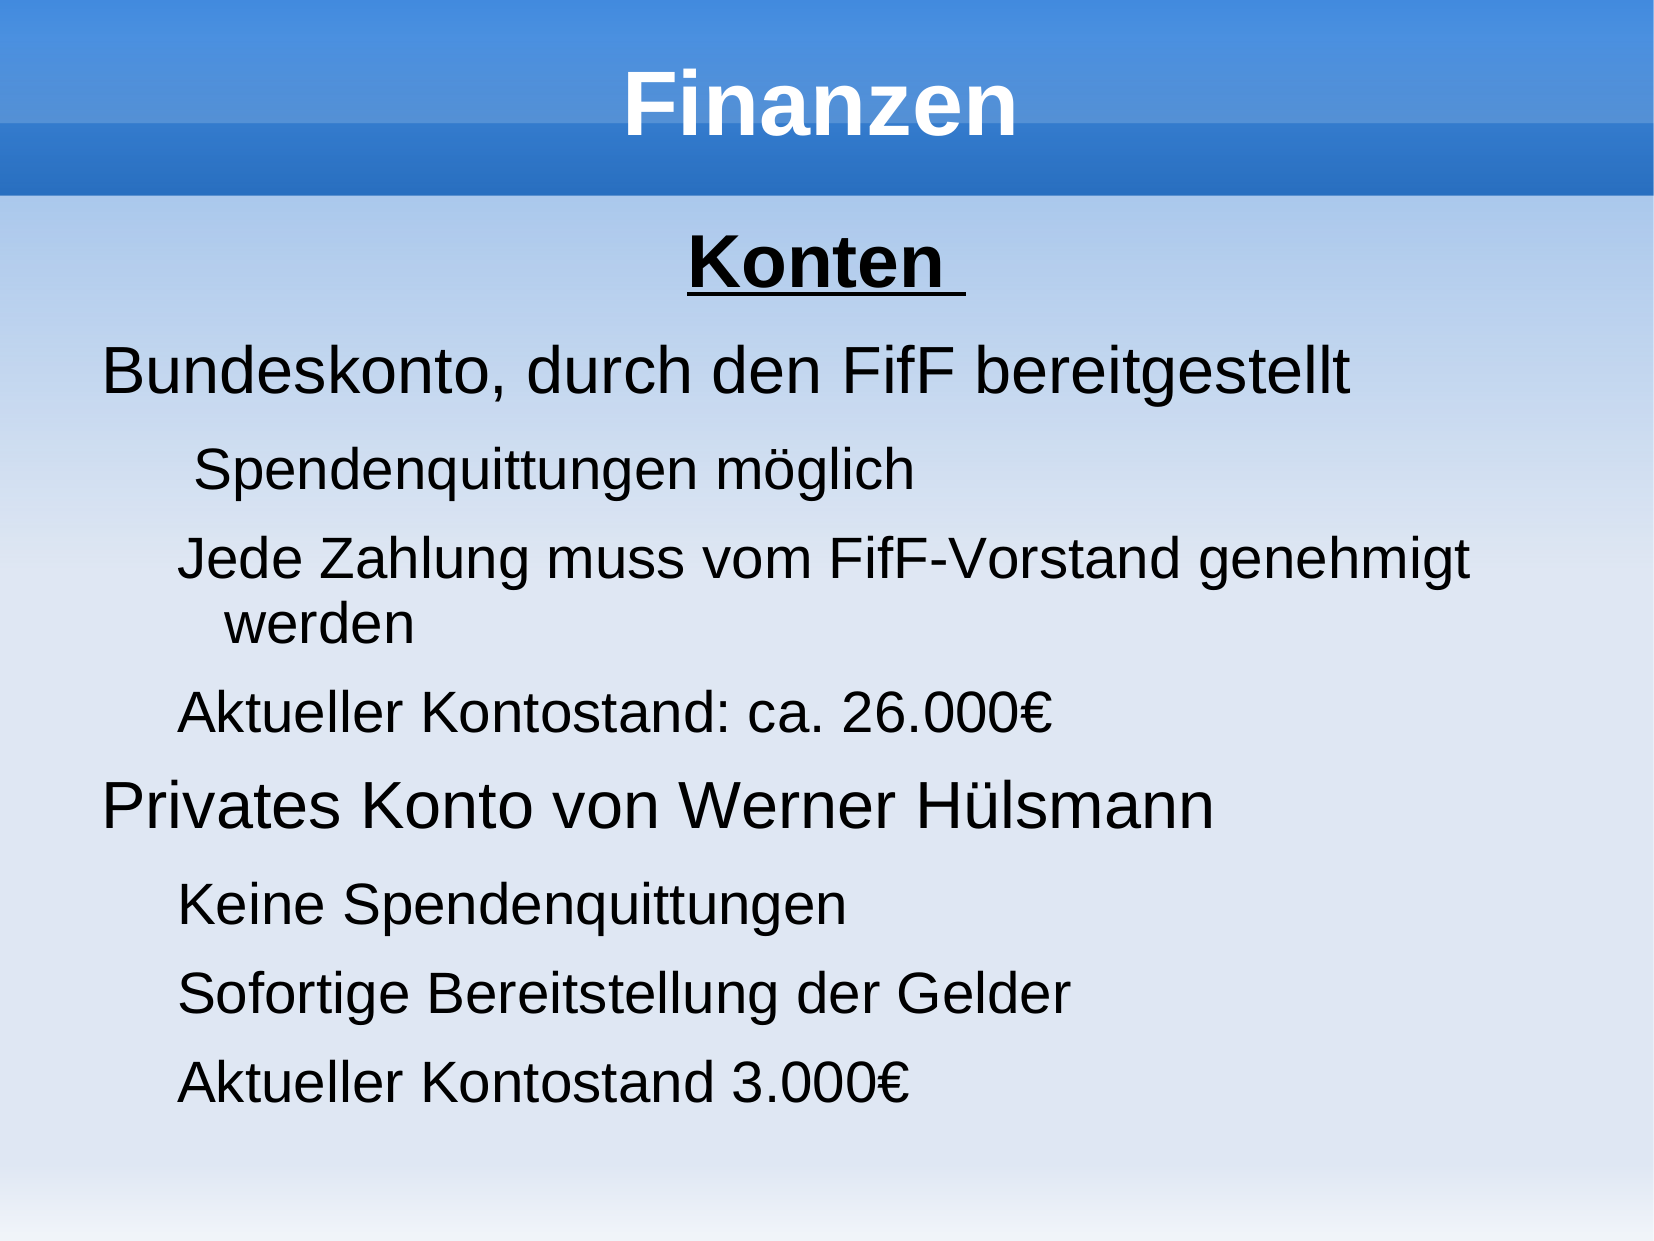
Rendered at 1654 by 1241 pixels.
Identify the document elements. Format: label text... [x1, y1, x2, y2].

title Finanzen [76, 7, 1565, 200]
list Konten Bundeskonto, durch den FifF bereitgestellt Spendenquittungen möglich Jede Zahlung muss vom FifF-Vorstand genehmigt werden Aktueller Kontostand: ca. 26.000€ Privates Konto von Werner Hülsmann Keine Spendenquittungen Sofortige Bereitstellung der Gelder Aktueller Kontostand 3.000€ [82, 219, 1571, 1115]
picture [0, 0, 1654, 1241]
